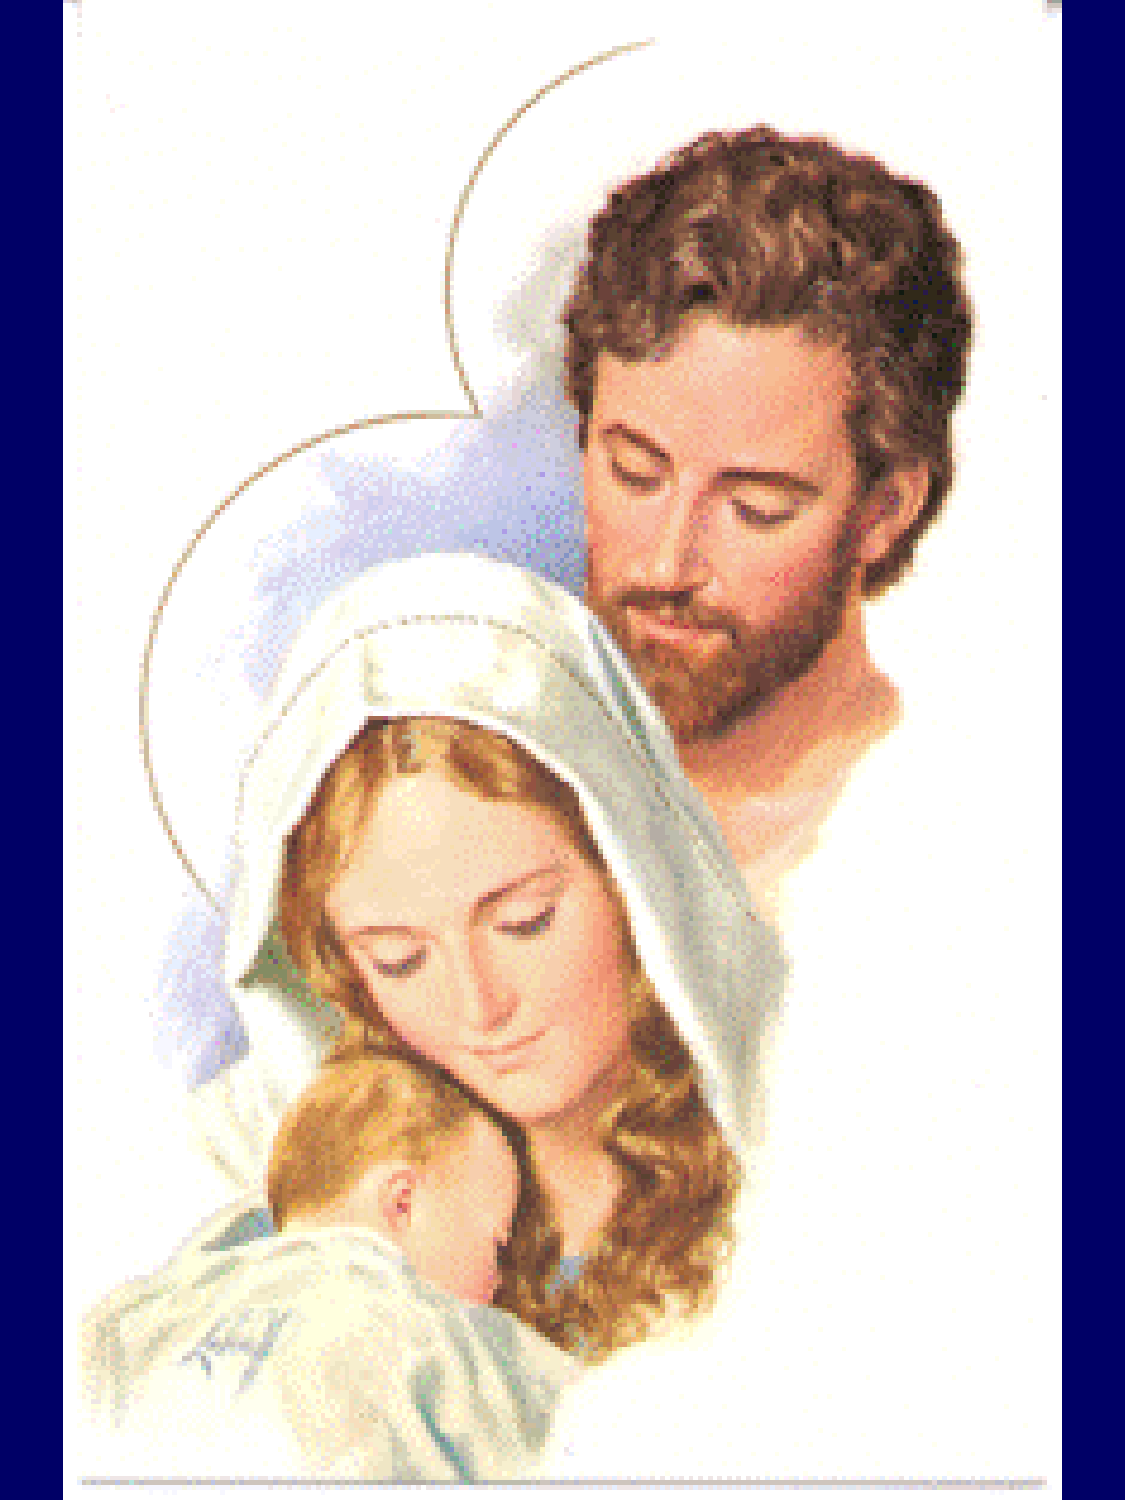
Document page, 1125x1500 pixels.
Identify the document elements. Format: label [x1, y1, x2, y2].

picture [63, 0, 1062, 1500]
